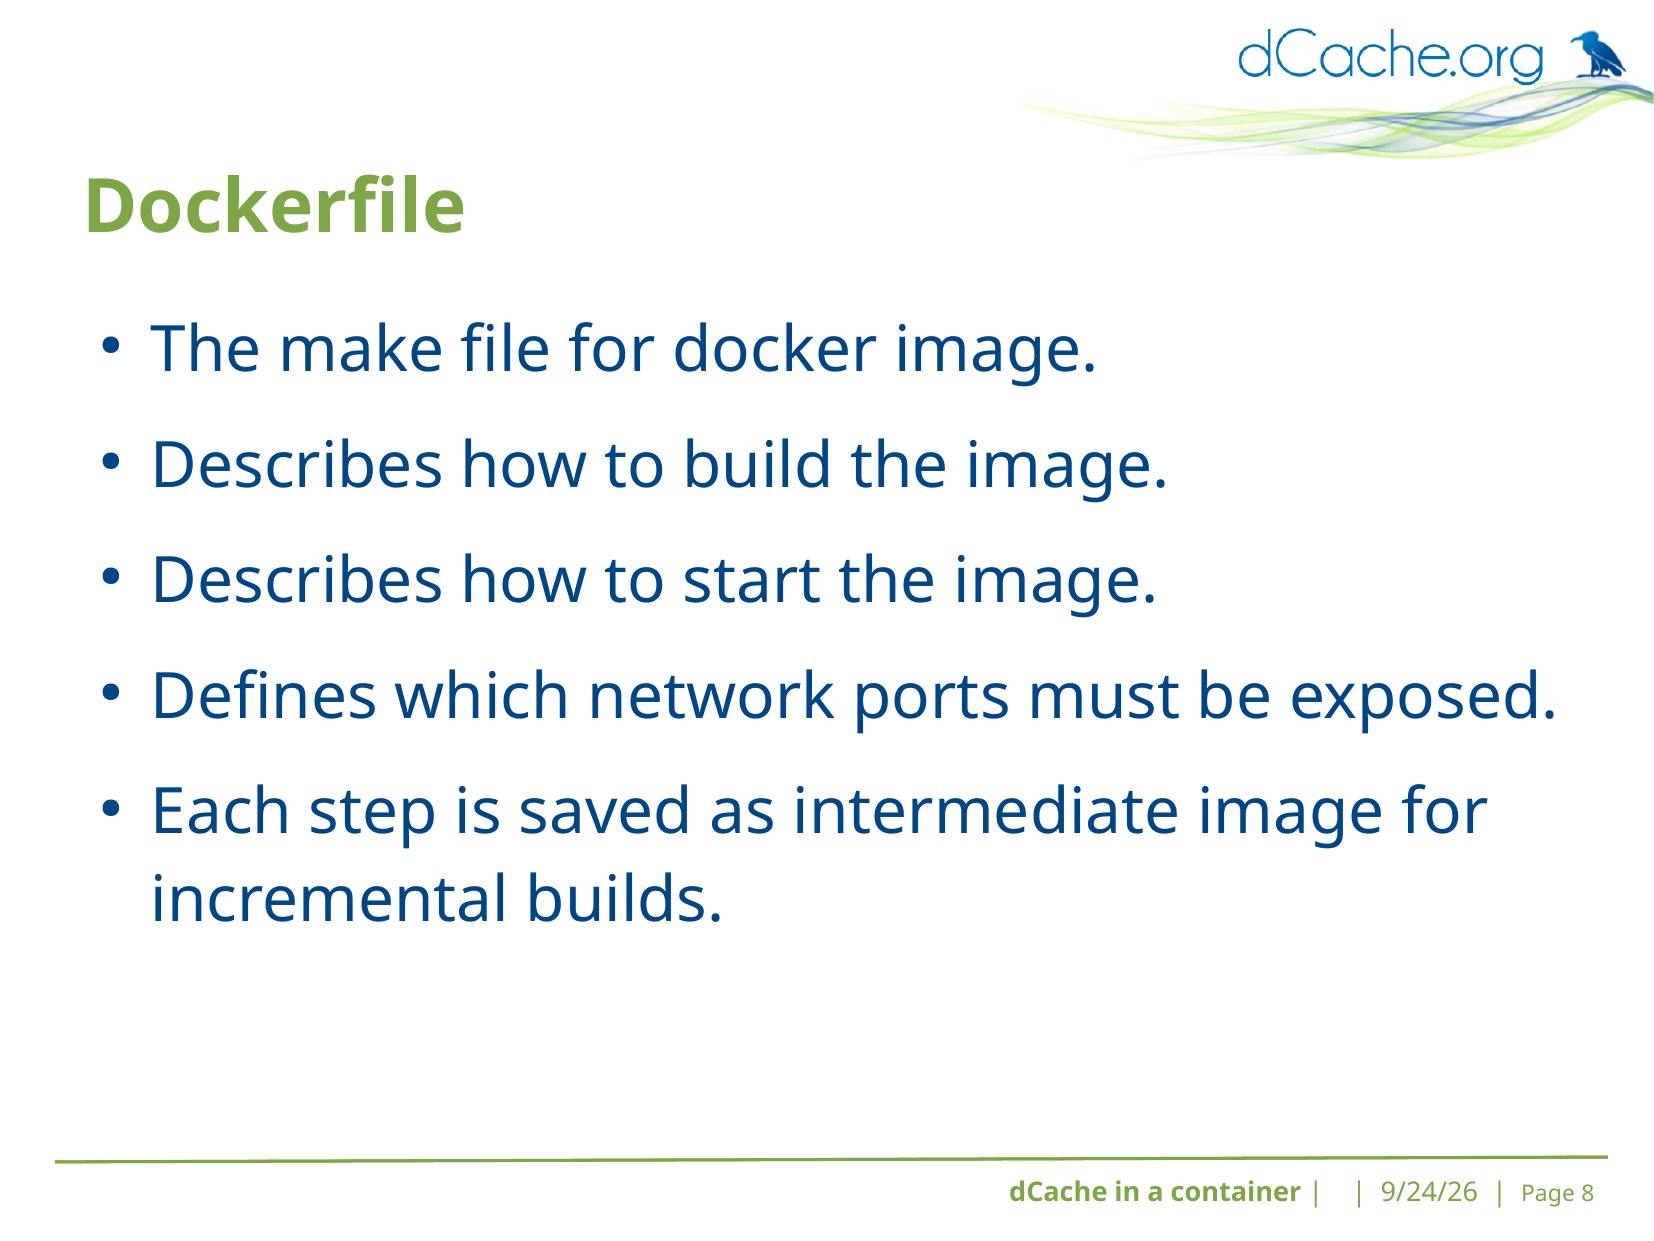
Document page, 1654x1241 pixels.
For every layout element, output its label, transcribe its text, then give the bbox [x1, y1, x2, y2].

picture [956, 16, 1654, 169]
list The make file for docker image. Describes how to build the image. Describes how to start the image. Defines which network ports must be exposed. Each step is saved as intermediate image for incremental builds. [82, 302, 1571, 1023]
title Dockerfile [82, 155, 1605, 252]
